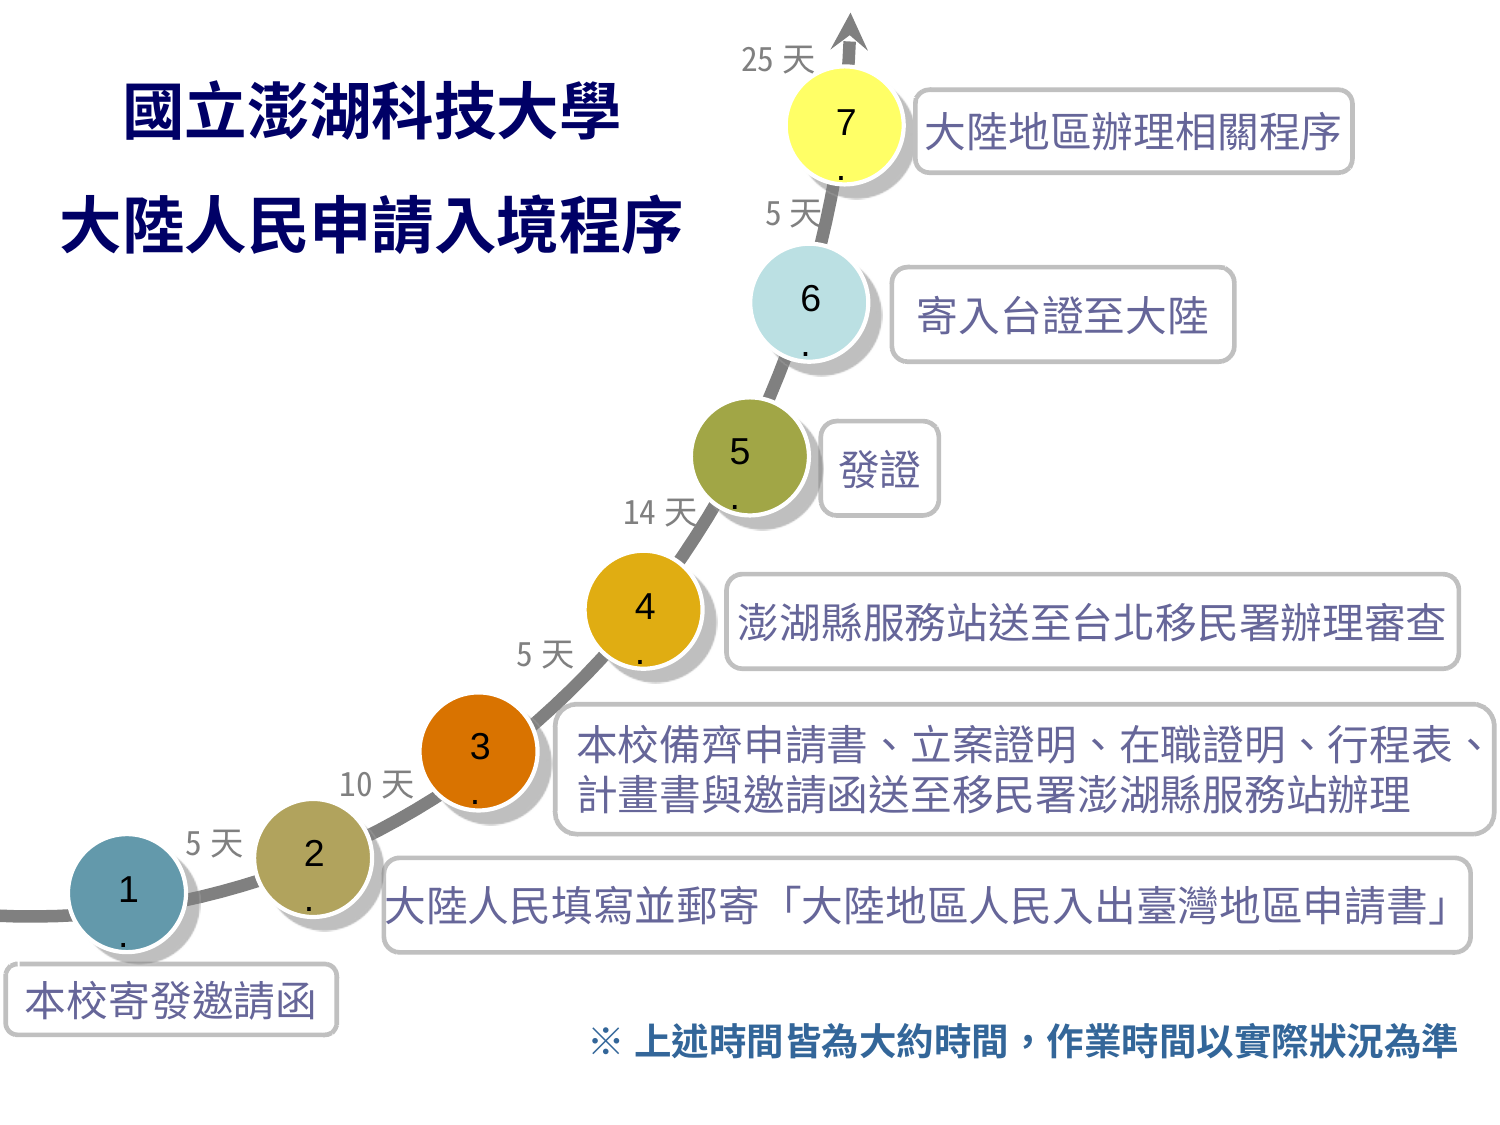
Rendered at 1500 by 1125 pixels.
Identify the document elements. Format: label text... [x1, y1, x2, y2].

text_box 5. [714, 419, 774, 525]
text_box 本校寄發邀請函 [5, 964, 337, 1035]
text_box 25天 [726, 30, 845, 87]
text_box 5天 [750, 184, 869, 240]
text_box 國立澎湖科技大學 大陸人民申請入境程序 [29, 64, 715, 269]
text_box 10天 [324, 755, 443, 811]
text_box [690, 397, 809, 511]
text_box 7. [821, 90, 880, 196]
text_box [255, 798, 373, 912]
text_box 14天 [608, 483, 727, 539]
text_box 大陸地區辦理相關程序 [915, 89, 1353, 173]
text_box 寄入台證至大陸 [891, 267, 1235, 362]
text_box 6. [785, 266, 845, 372]
text_box [67, 834, 187, 948]
text_box ※上述時間皆為大約時間，作業時間以實際狀況為準 [572, 1010, 1483, 1071]
text_box 本校備齊申請書、立案證明、在職證明、行程表、 計畫書與邀請函送至移民署澎湖縣服務站辦理 [555, 704, 1495, 835]
text_box 大陸人民填寫並郵寄「大陸地區人民入出臺灣地區申請書」 [383, 857, 1471, 953]
text_box 1. [103, 857, 163, 964]
text_box 2. [289, 821, 349, 927]
text_box 發證 [820, 421, 939, 516]
text_box 5天 [171, 814, 266, 870]
text_box 4. [620, 574, 679, 680]
text_box [785, 66, 904, 180]
text_box [750, 243, 869, 357]
text_box 3. [454, 714, 514, 821]
text_box 澎湖縣服務站送至台北移民署辦理審查 [726, 574, 1459, 669]
text_box [419, 692, 538, 806]
text_box 5天 [502, 625, 621, 681]
text_box [584, 550, 703, 657]
